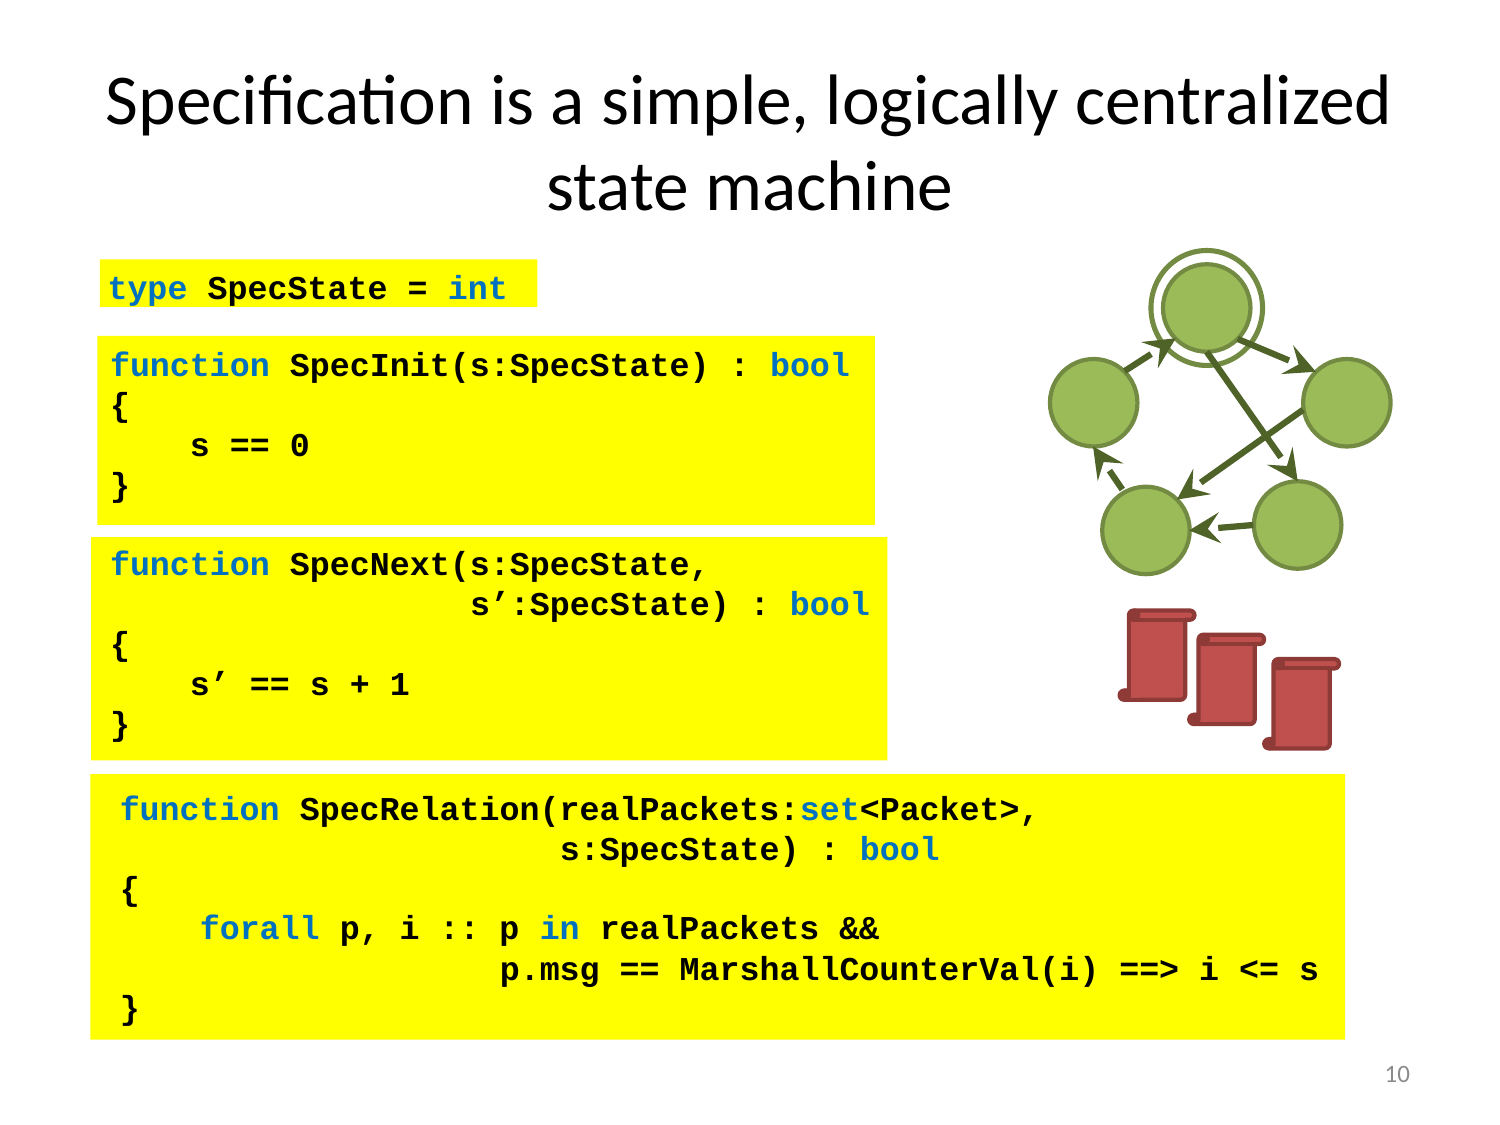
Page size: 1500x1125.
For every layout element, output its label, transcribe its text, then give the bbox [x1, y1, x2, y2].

text_box [1119, 610, 1195, 700]
text_box [1264, 659, 1340, 749]
text_box [1150, 250, 1264, 341]
text_box [1102, 486, 1190, 575]
text_box [1220, 347, 1248, 365]
text_box [1254, 481, 1342, 569]
text_box [1303, 358, 1391, 447]
text_box function SpecRelation(realPackets:set<Packet>, s:SpecState) : bool { forall p, i :: p in realPackets && p.msg == MarshallCounterVal(i) ==> i <= s } [105, 779, 1335, 1034]
slide_number <number> [1074, 1042, 1425, 1103]
text_box [97, 335, 875, 525]
text_box function SpecNext(s:SpecState, s’:SpecState) : bool { s’ == s + 1 } [95, 534, 886, 750]
text_box [1049, 358, 1138, 447]
text_box [91, 537, 888, 761]
title Specification is a simple, logically centralized state machine [75, 45, 1425, 233]
text_box [1169, 350, 1212, 366]
text_box [90, 774, 1346, 1040]
text_box [523, 259, 538, 307]
text_box [1189, 634, 1265, 725]
text_box function SpecInit(s:SpecState) : bool { s == 0 } [95, 336, 865, 511]
text_box type SpecState = int [93, 258, 523, 314]
text_box [1162, 264, 1251, 352]
